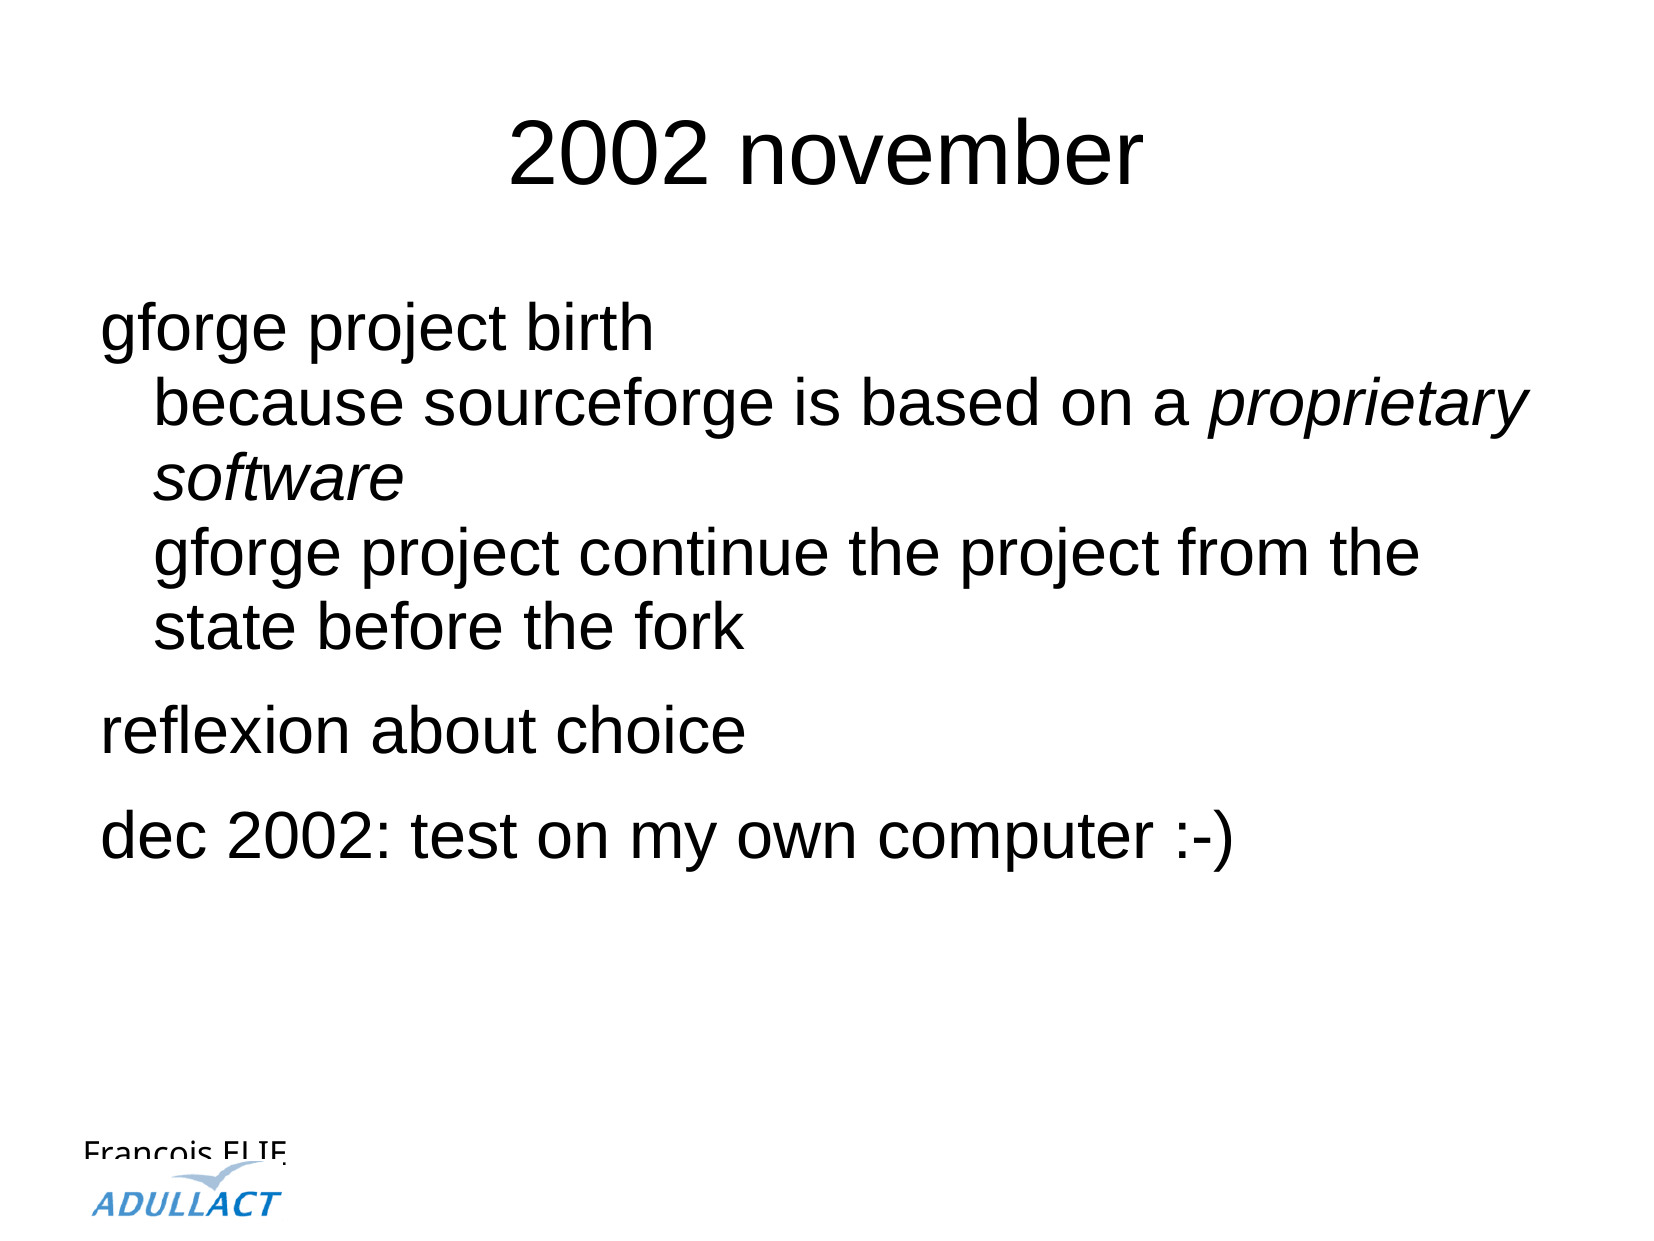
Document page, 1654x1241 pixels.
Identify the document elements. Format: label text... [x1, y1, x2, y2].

list gforge project birth because sourceforge is based on a proprietary software gforge project continue the project from the state before the fork reflexion about choice dec 2002: test on my own computer :-) [82, 290, 1571, 1109]
title 2002 november [82, 49, 1571, 257]
picture [82, 1159, 283, 1221]
